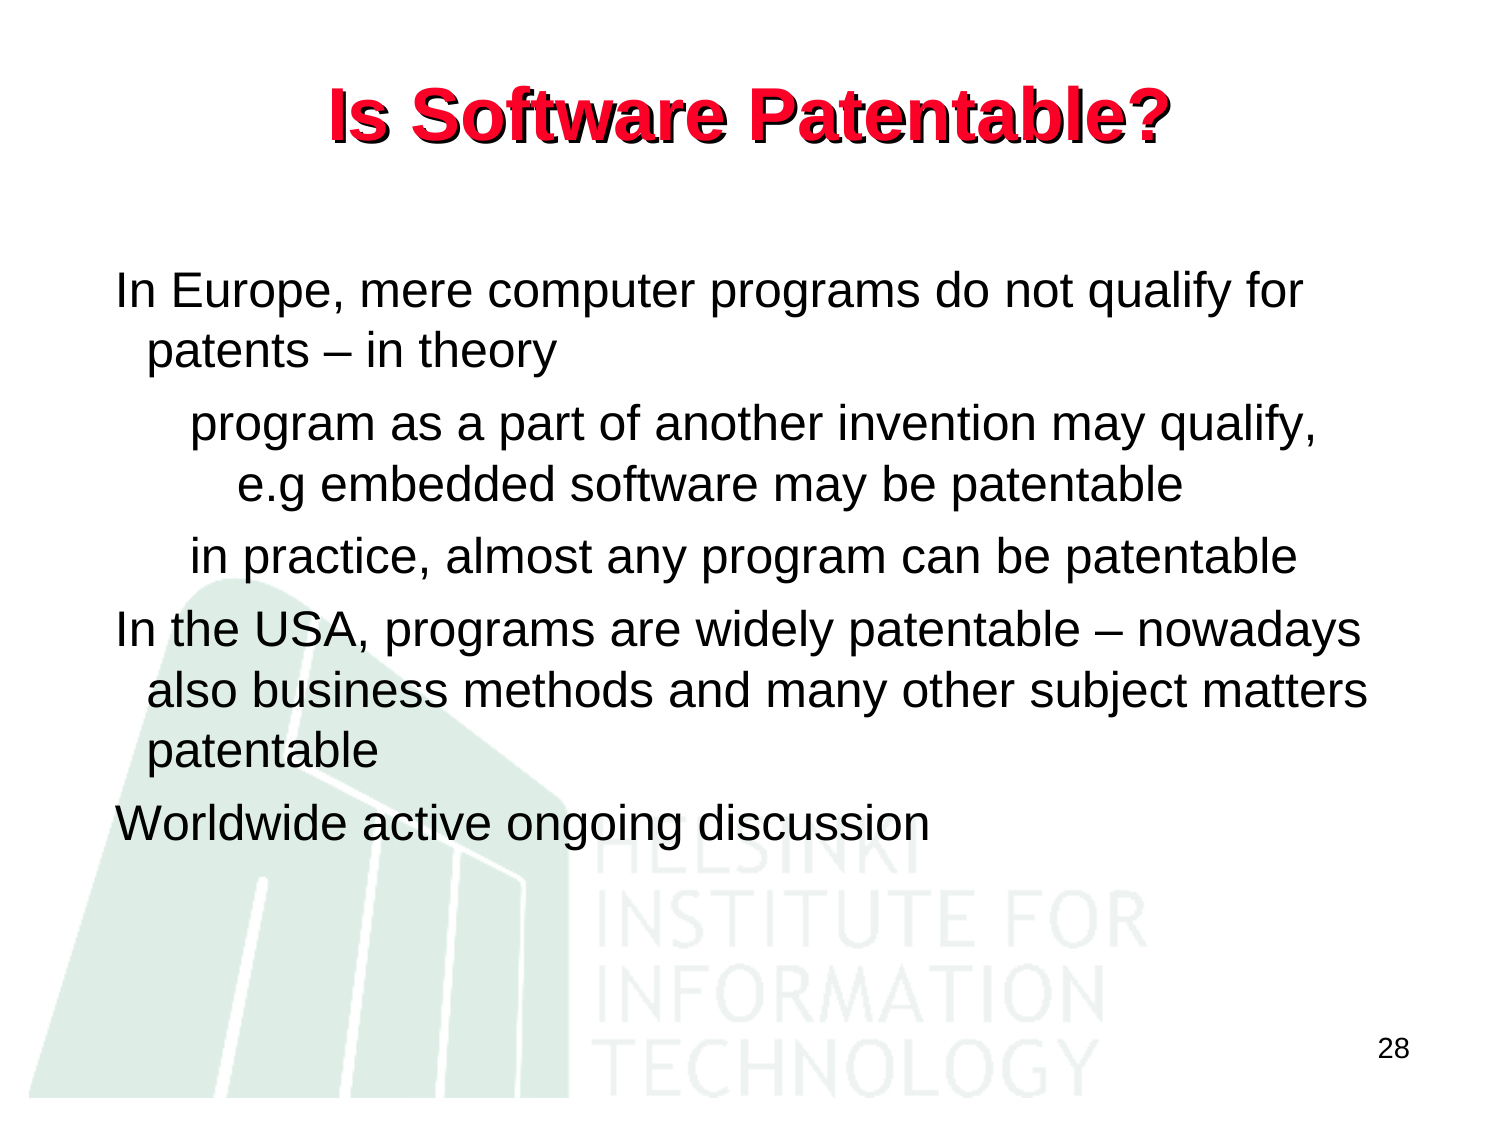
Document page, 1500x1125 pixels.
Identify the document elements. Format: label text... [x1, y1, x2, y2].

title Is Software Patentable? [99, 61, 1401, 175]
list In Europe, mere computer programs do not qualify for patents – in theory program as a part of another invention may qualify, e.g embedded software may be patentable in practice, almost any program can be patentable In the USA, programs are widely patentable – nowadays also business methods and many other subject matters patentable Worldwide active ongoing discussion [99, 249, 1401, 1051]
